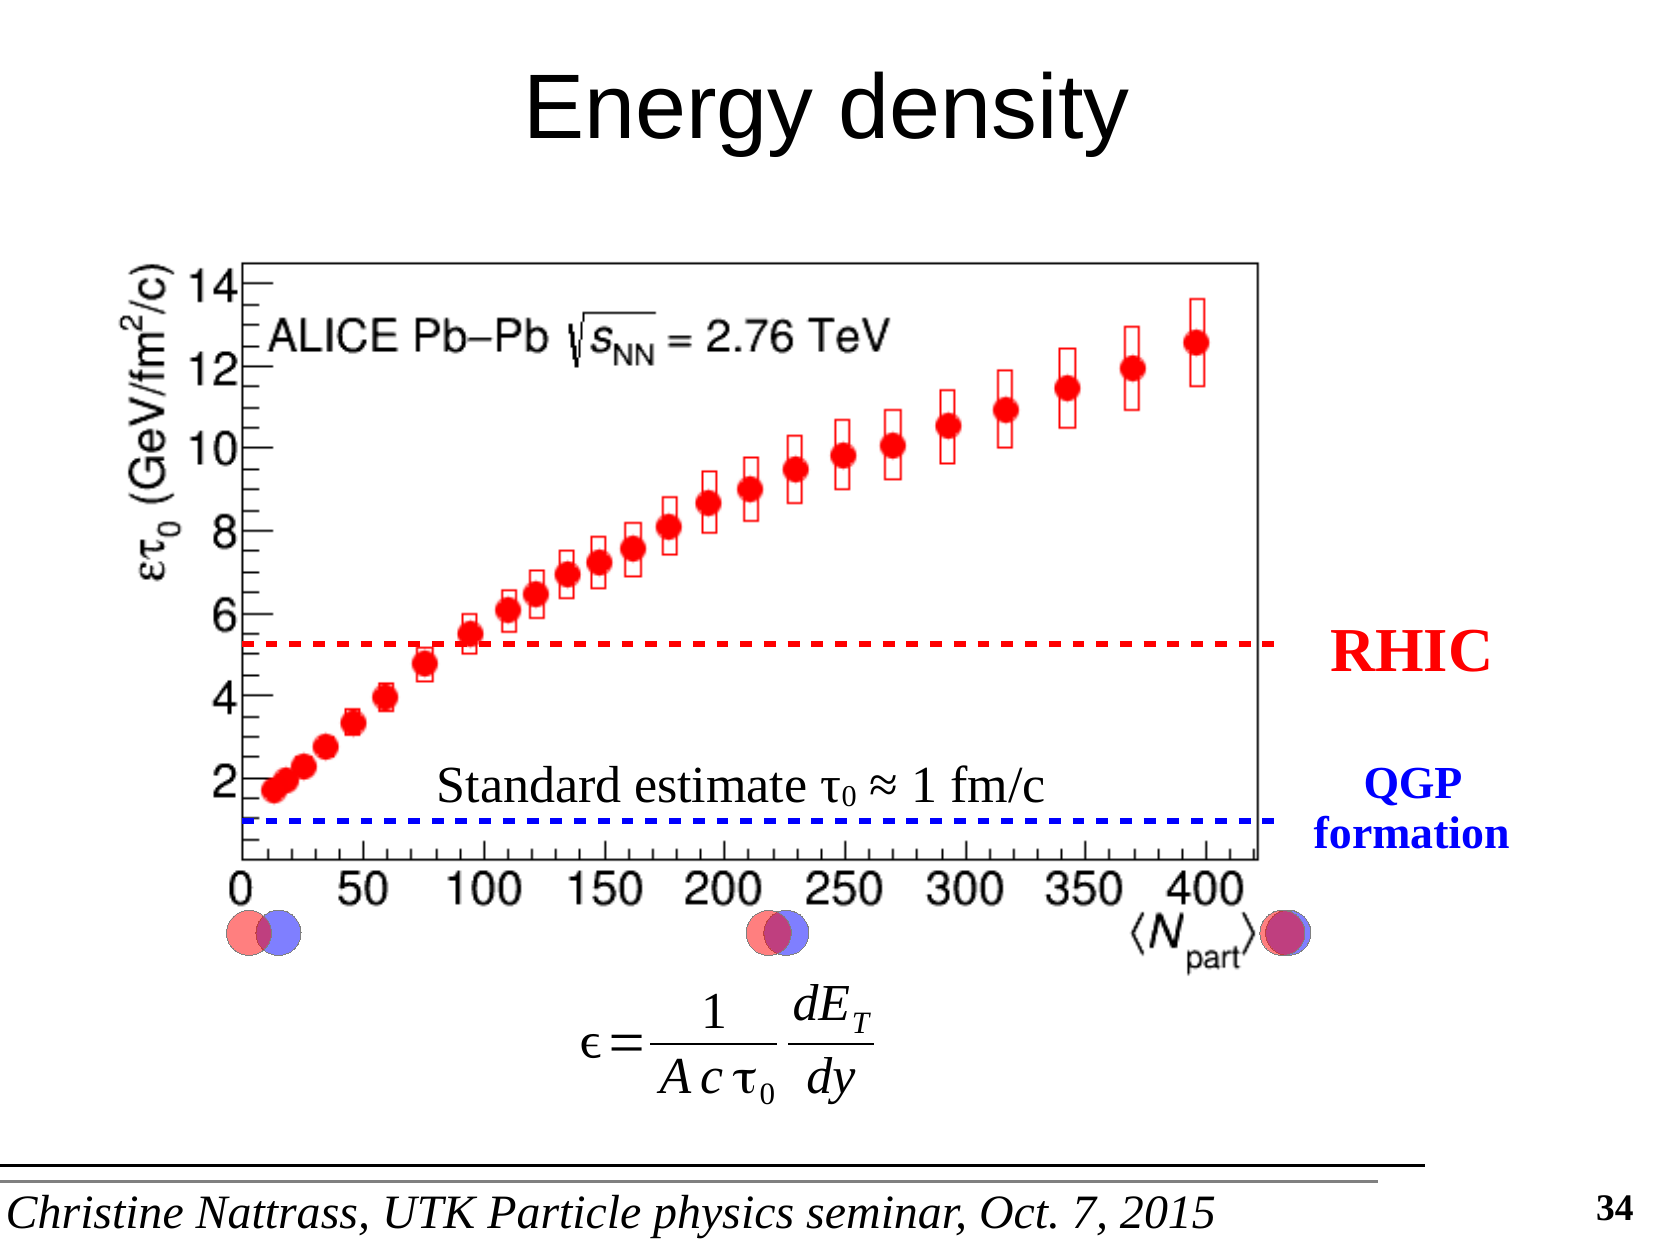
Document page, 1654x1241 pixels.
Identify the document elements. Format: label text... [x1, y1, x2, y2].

text_box QGP formation [1288, 750, 1536, 918]
text_box [746, 910, 809, 956]
text_box RHIC [1288, 608, 1536, 693]
text_box Standard estimate τ0 ≈ 1 fm/c [421, 749, 1289, 839]
picture [111, 249, 1293, 987]
chart [573, 973, 884, 1113]
text_box [226, 910, 302, 956]
title Energy density [82, 2, 1571, 211]
text_box [1259, 910, 1311, 956]
